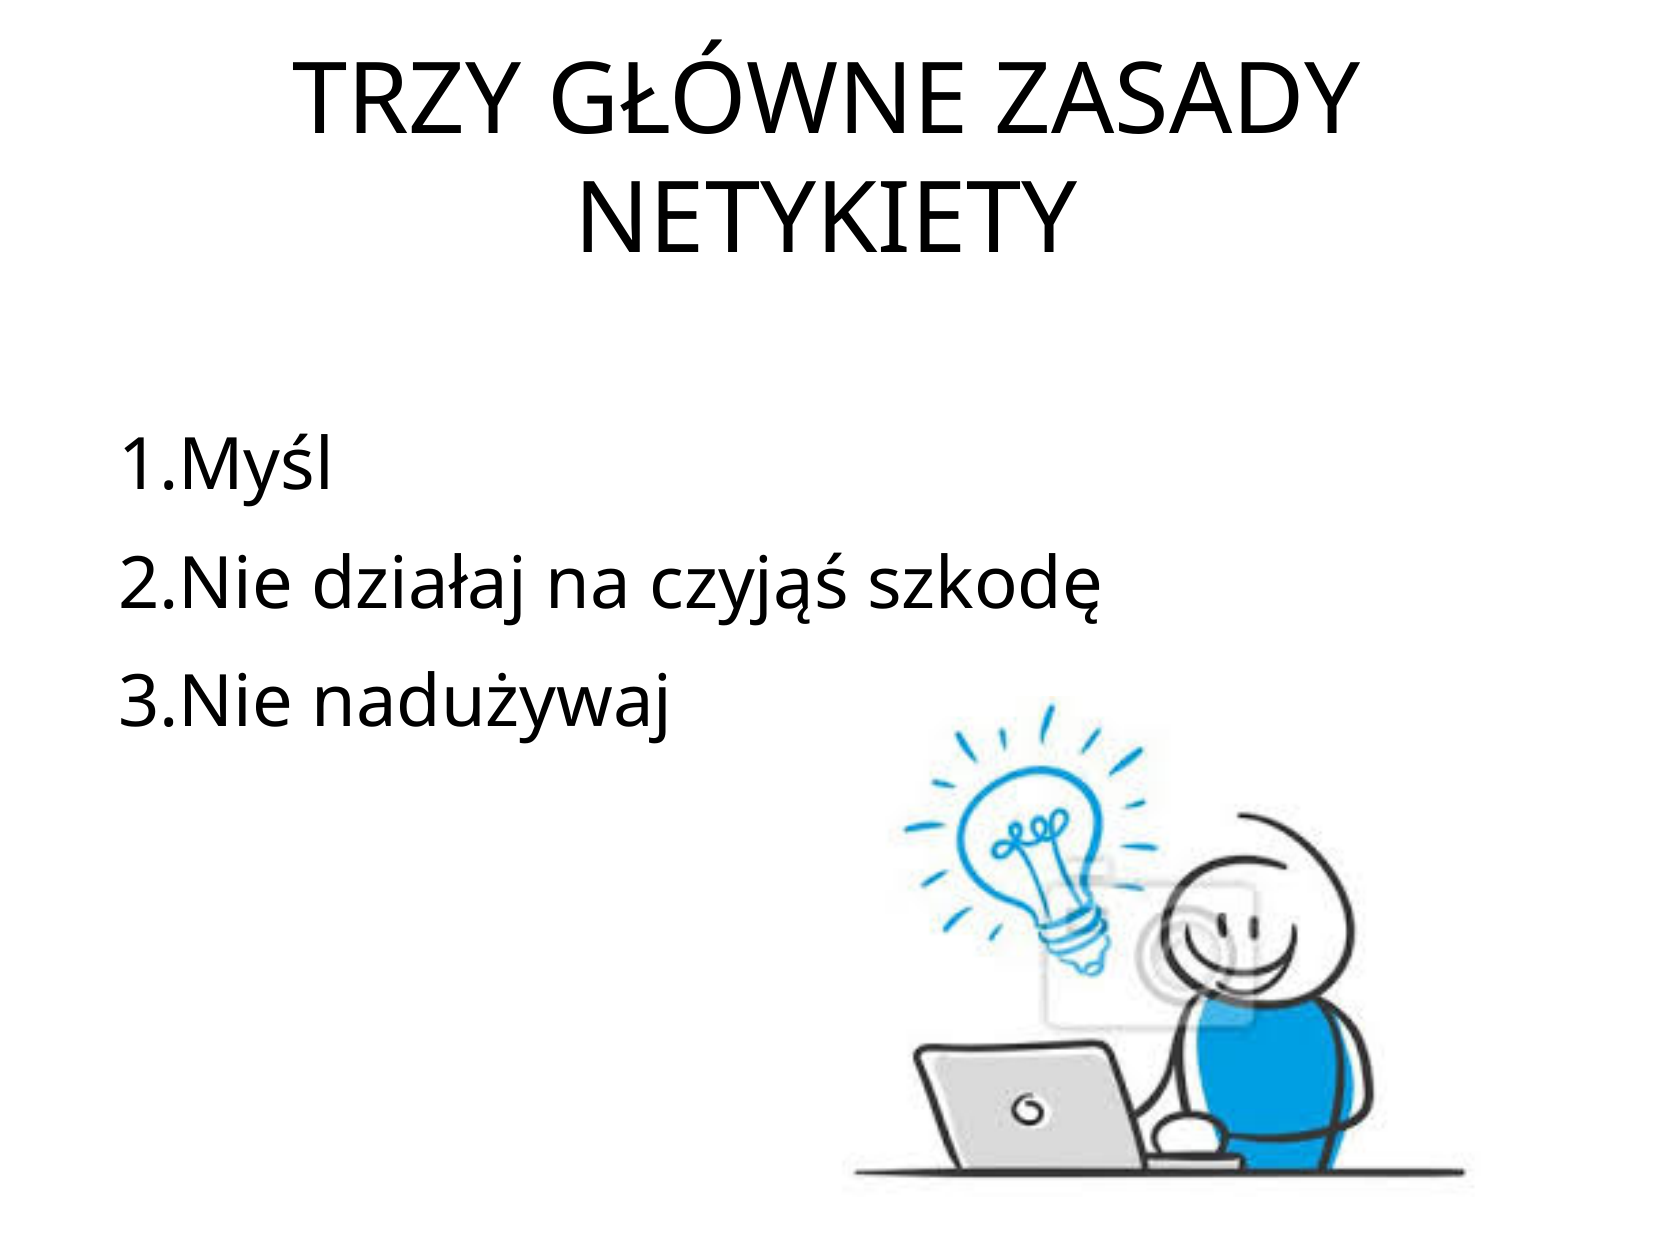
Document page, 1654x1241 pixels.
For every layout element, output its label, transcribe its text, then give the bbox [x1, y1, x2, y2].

list Myśl Nie działaj na czyjąś szkodę Nie nadużywaj [82, 299, 1571, 1019]
title TRZY GŁÓWNE ZASADY NETYKIETY [82, 28, 1571, 278]
picture [778, 696, 1524, 1197]
